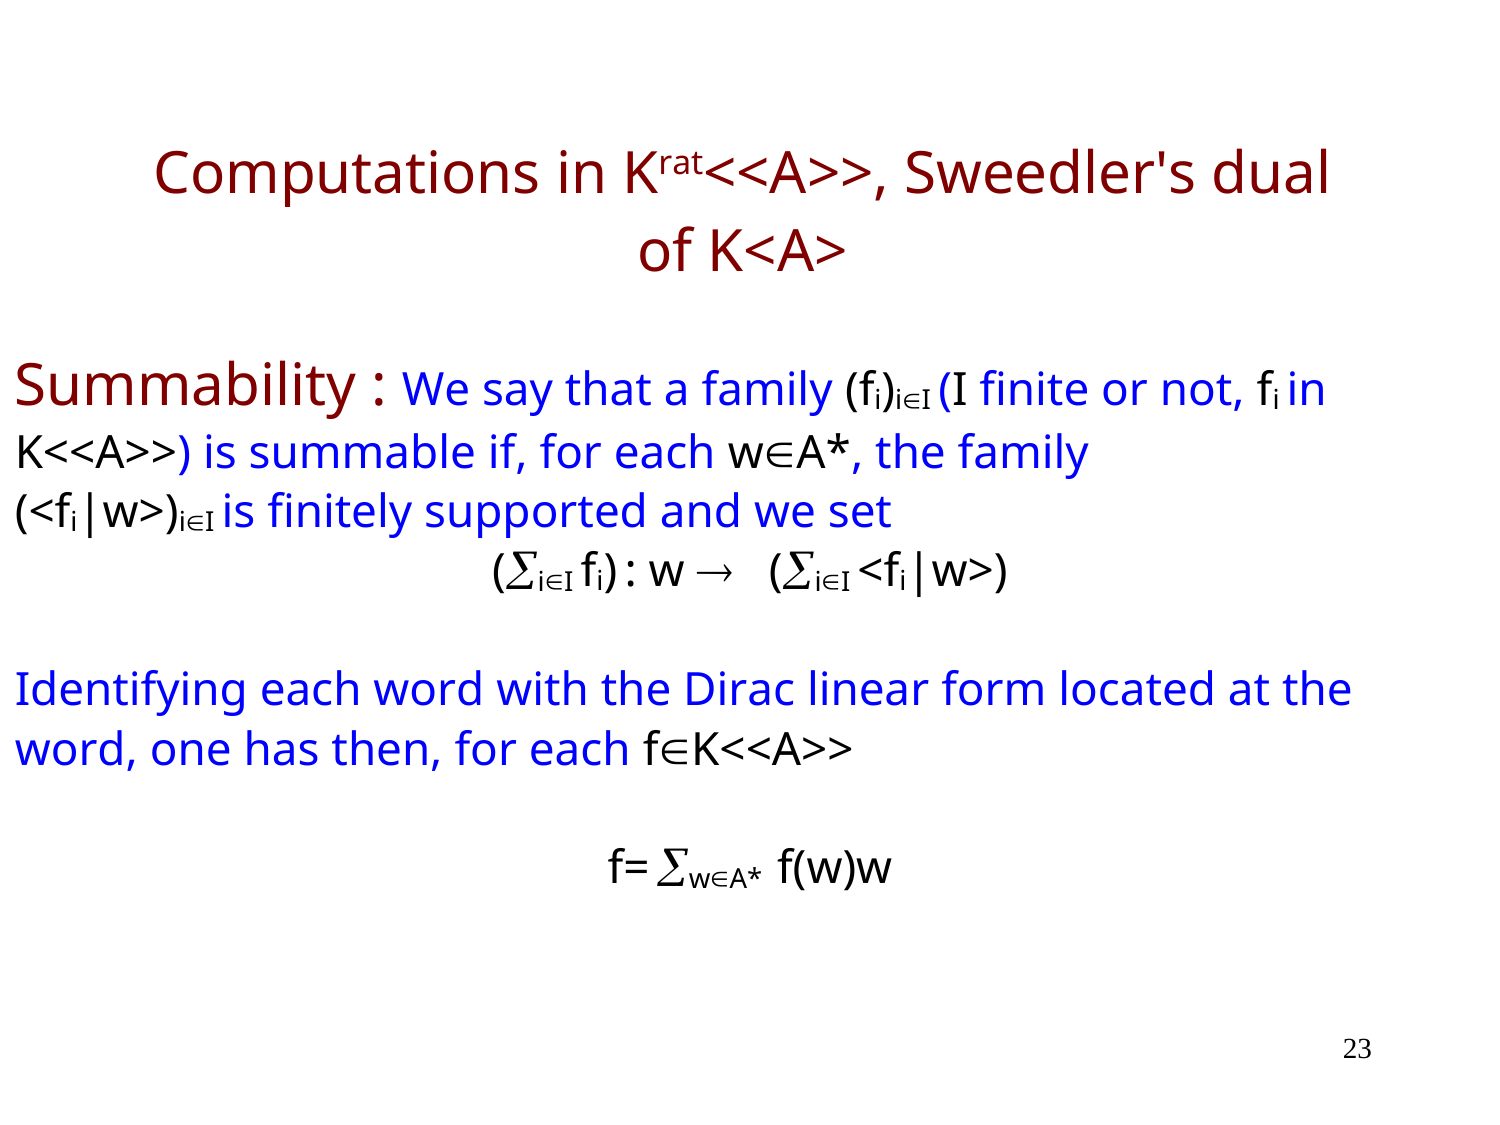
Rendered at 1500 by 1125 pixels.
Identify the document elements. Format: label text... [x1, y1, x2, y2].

text_box Computations in Krat<<A>>, Sweedler's dual of K<A> Summability : We say that a family (fi)iI (I finite or not, fi in K<<A>>) is summable if, for each wA*, the family (<fi|w>)iI is finitely supported and we set (iI fi) : w  (iI <fi|w>) Identifying each word with the Dirac linear form located at the word, one has then, for each fK<<A>> f= wA* f(w)w [0, 124, 1500, 977]
chart [690, 531, 809, 591]
